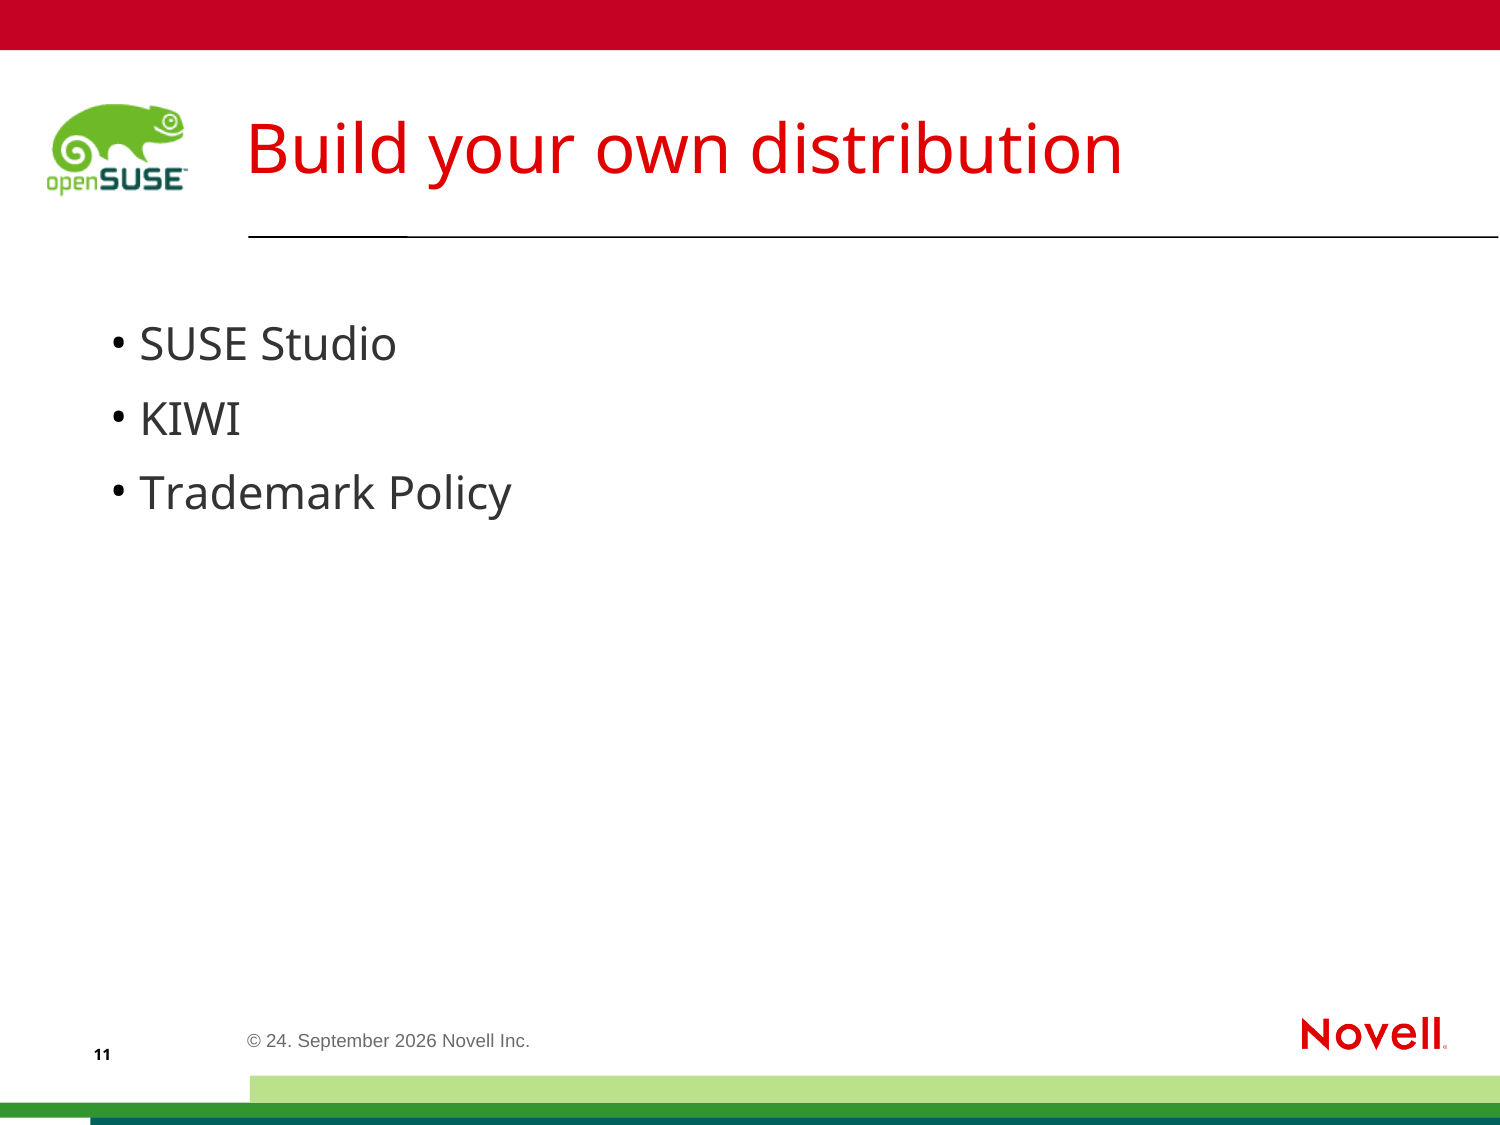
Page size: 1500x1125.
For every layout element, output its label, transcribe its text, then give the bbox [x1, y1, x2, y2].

title Build your own distribution [245, 68, 1408, 231]
picture [47, 104, 188, 197]
list SUSE Studio KIWI Trademark Policy [110, 312, 1391, 1022]
picture [1295, 1011, 1453, 1056]
